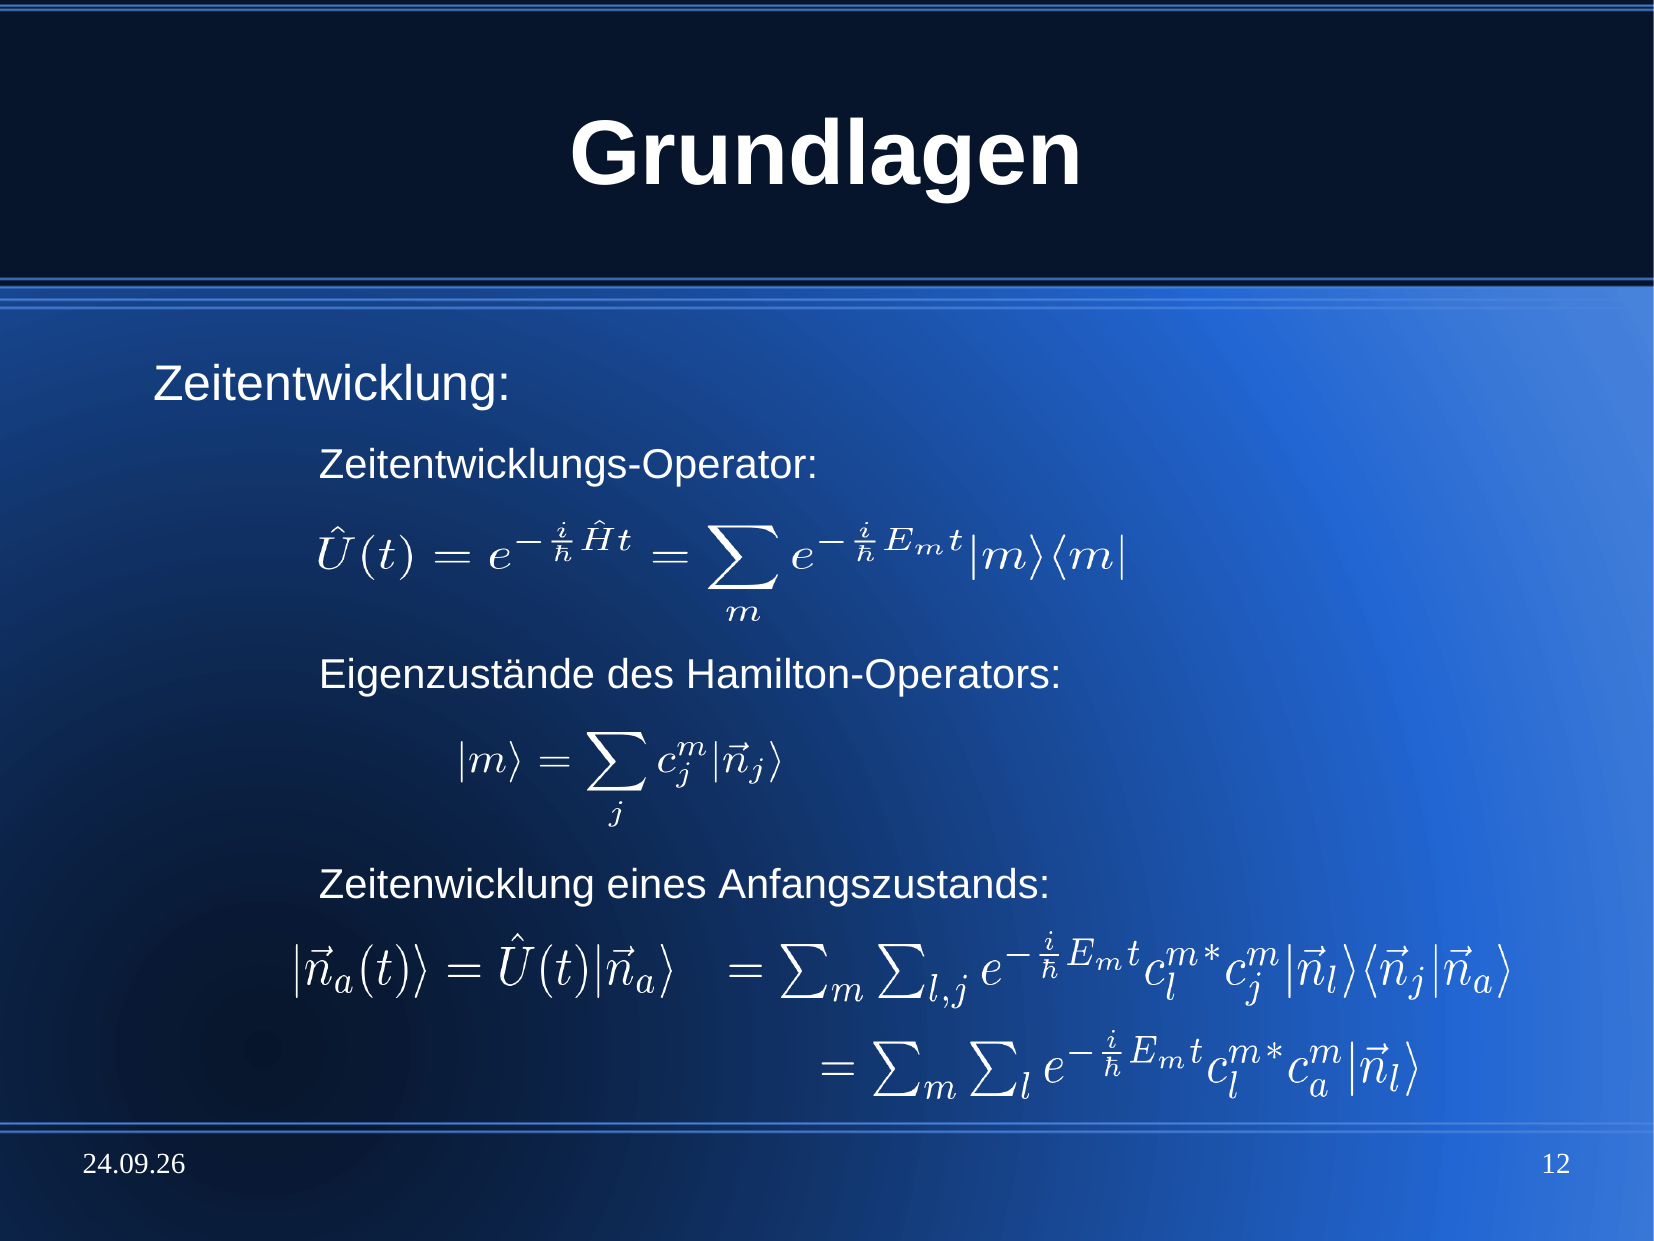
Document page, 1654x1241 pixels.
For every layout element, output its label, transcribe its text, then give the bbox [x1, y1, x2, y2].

title Grundlagen [82, 49, 1571, 257]
list Zeitentwicklung: Zeitentwicklungs-Operator: Eigenzustände des Hamilton-Operators: Zeitenwicklung eines Anfangszustands: [82, 355, 1571, 1058]
picture [0, 0, 1654, 1241]
